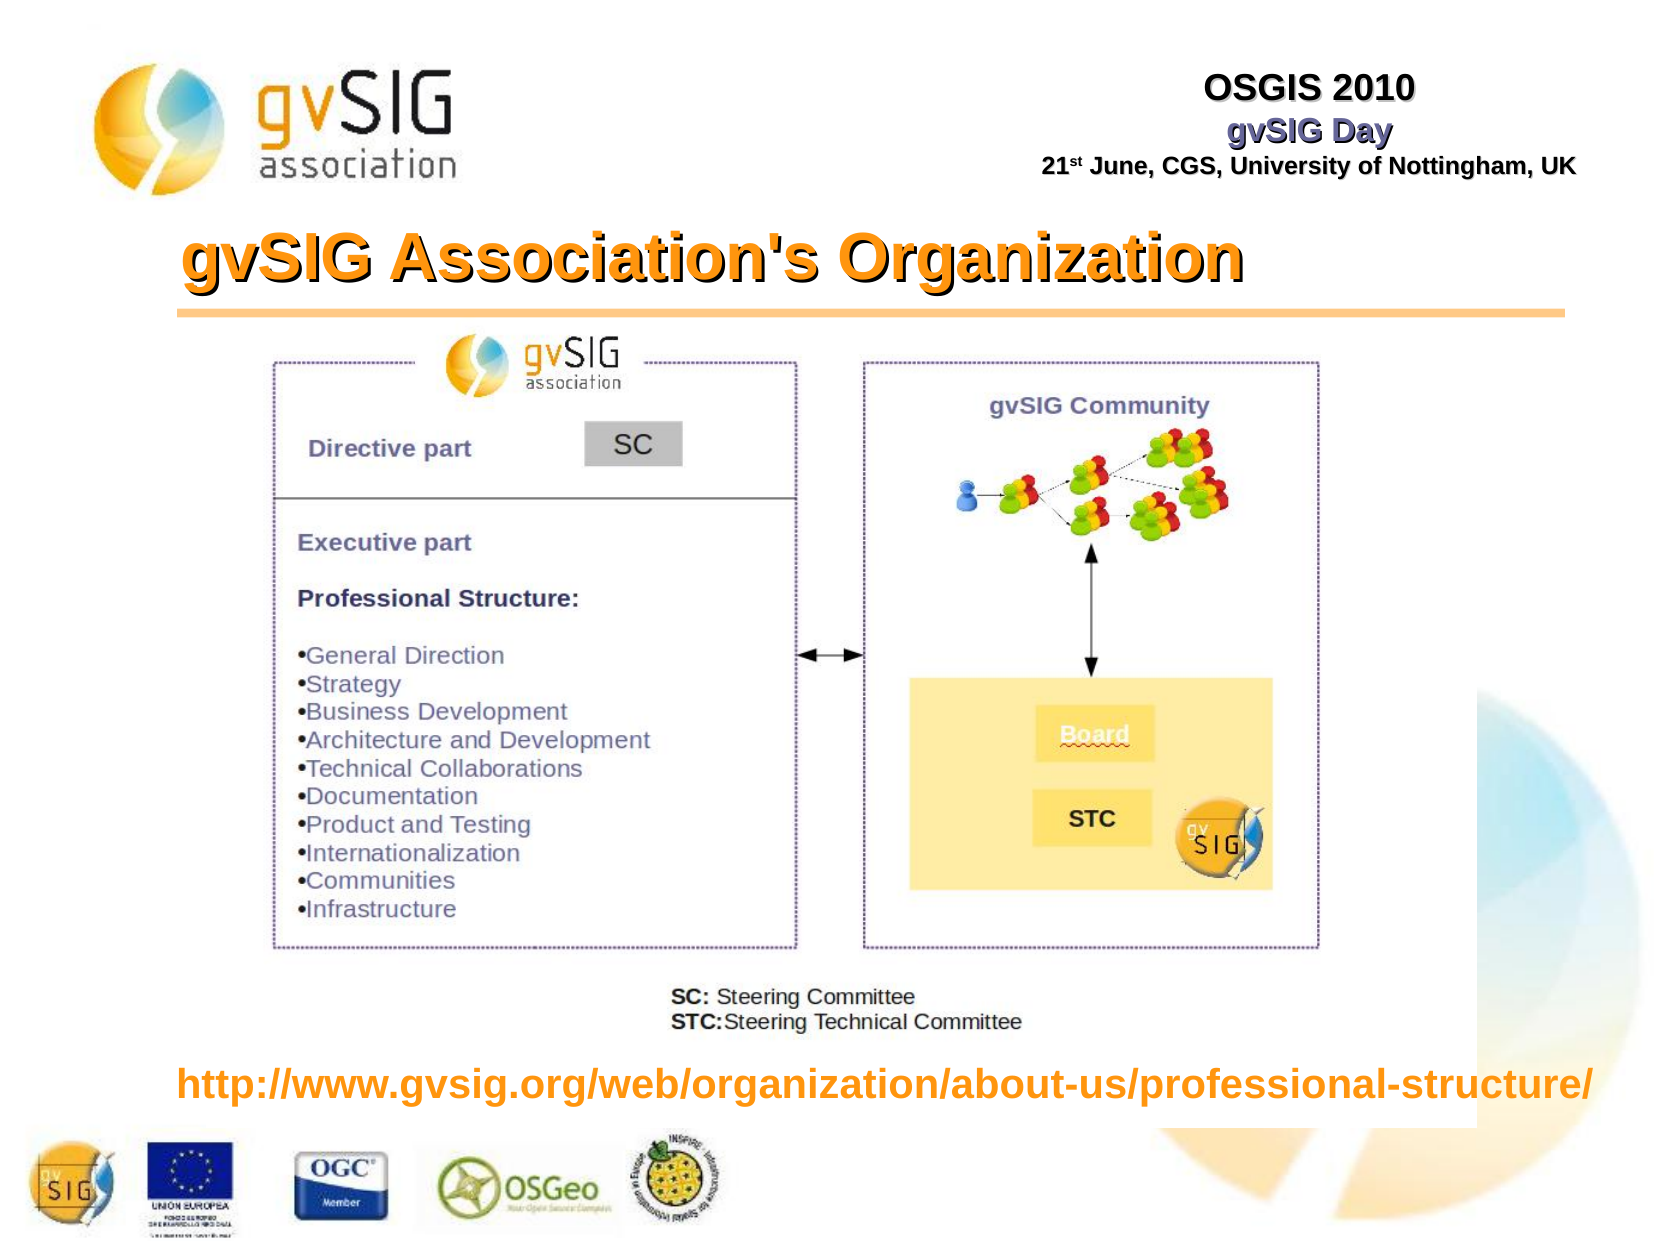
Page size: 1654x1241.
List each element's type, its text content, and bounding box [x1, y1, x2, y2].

text_box http://www.gvsig.org/web/organization/about-us/professional-structure/ [176, 1060, 1625, 1123]
list [171, 236, 1595, 1123]
text_box gvSIG Association's Organization [165, 212, 1263, 302]
picture [1, 0, 1654, 1241]
